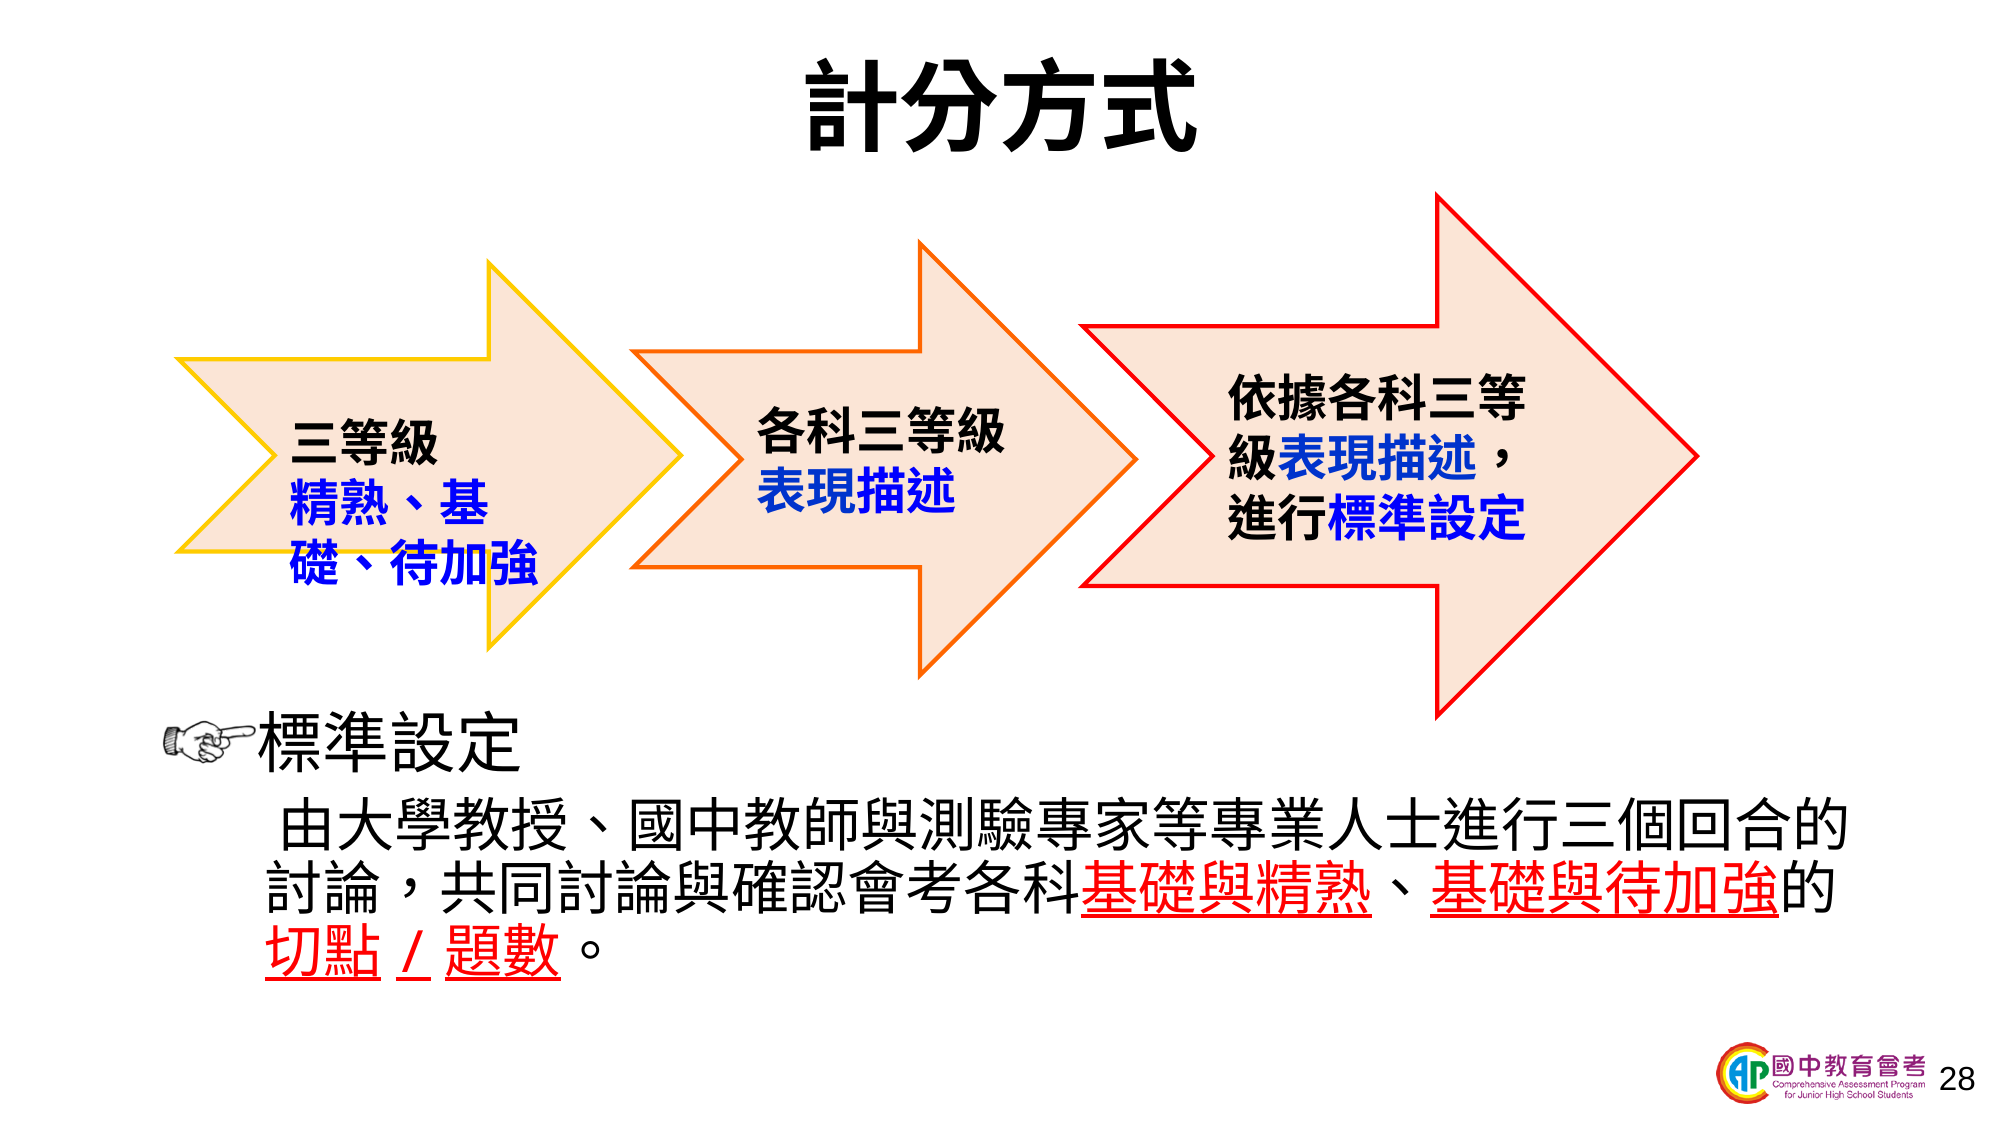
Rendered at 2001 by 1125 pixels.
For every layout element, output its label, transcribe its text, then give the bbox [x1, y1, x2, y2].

text_box 依據各科三等級表現描述，進行標準設定 [1082, 220, 1698, 702]
text_box 標準設定 由大學教授、國中教師與測驗專家等專業人士進行三個回合的討論，共同討論與確認會考各科基礎與精熟、基礎與待加強的切點/題數。 [146, 702, 1900, 1022]
text_box 三等級 精熟、基礎、待加強 [178, 263, 682, 648]
title 計分方式 [137, 2, 1863, 220]
text_box 各科三等級 表現描述 [633, 243, 1136, 676]
text_box 28 [1923, 1047, 2000, 1108]
